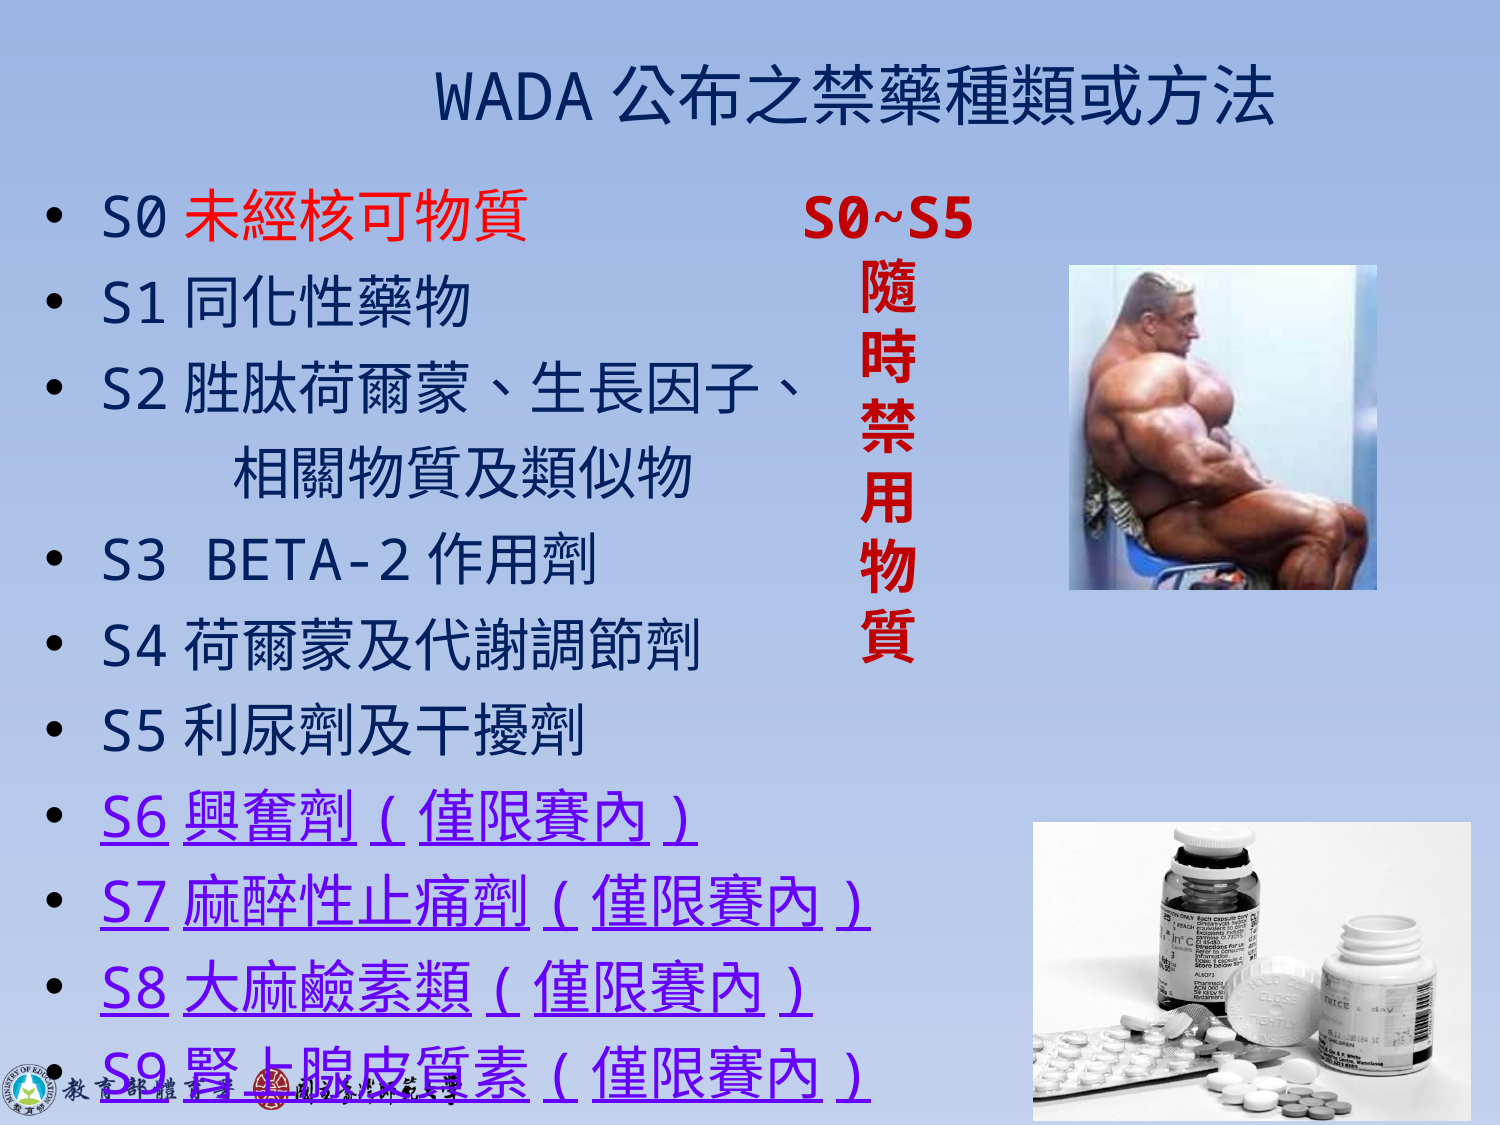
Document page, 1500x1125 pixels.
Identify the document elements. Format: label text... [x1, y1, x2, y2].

picture [1033, 822, 1471, 1121]
list S0未經核可物質 S1同化性藥物 S2胜肽荷爾蒙、生長因子、 相關物質及類似物 S3 BETA-2作用劑 S4荷爾蒙及代謝調節劑 S5利尿劑及干擾劑 S6興奮劑(僅限賽內) S7麻醉性止痛劑(僅限賽內) S8大麻鹼素類(僅限賽內) S9腎上腺皮質素(僅限賽內) [29, 172, 1034, 1121]
text_box S0~S5 隨 時 禁 用 物 質 [786, 173, 991, 678]
picture [1069, 265, 1377, 590]
title WADA公布之禁藥種類或方法 [212, 19, 1500, 170]
